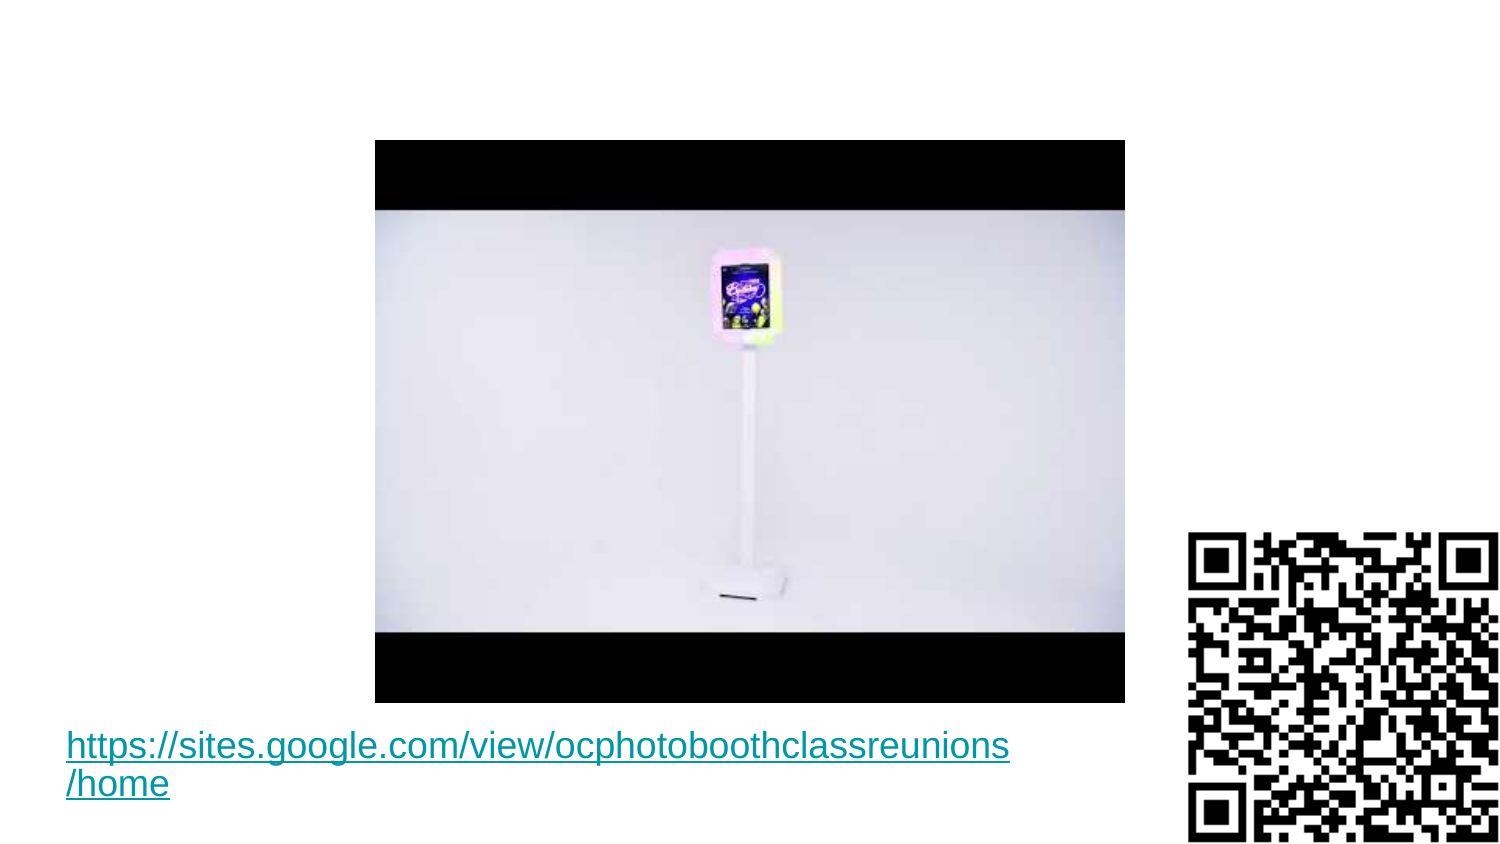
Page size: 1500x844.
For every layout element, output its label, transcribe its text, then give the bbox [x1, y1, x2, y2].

picture [375, 140, 1125, 704]
list https://sites.google.com/view/ocphotoboothclassreunions/home [51, 694, 1036, 794]
picture [1187, 531, 1500, 844]
